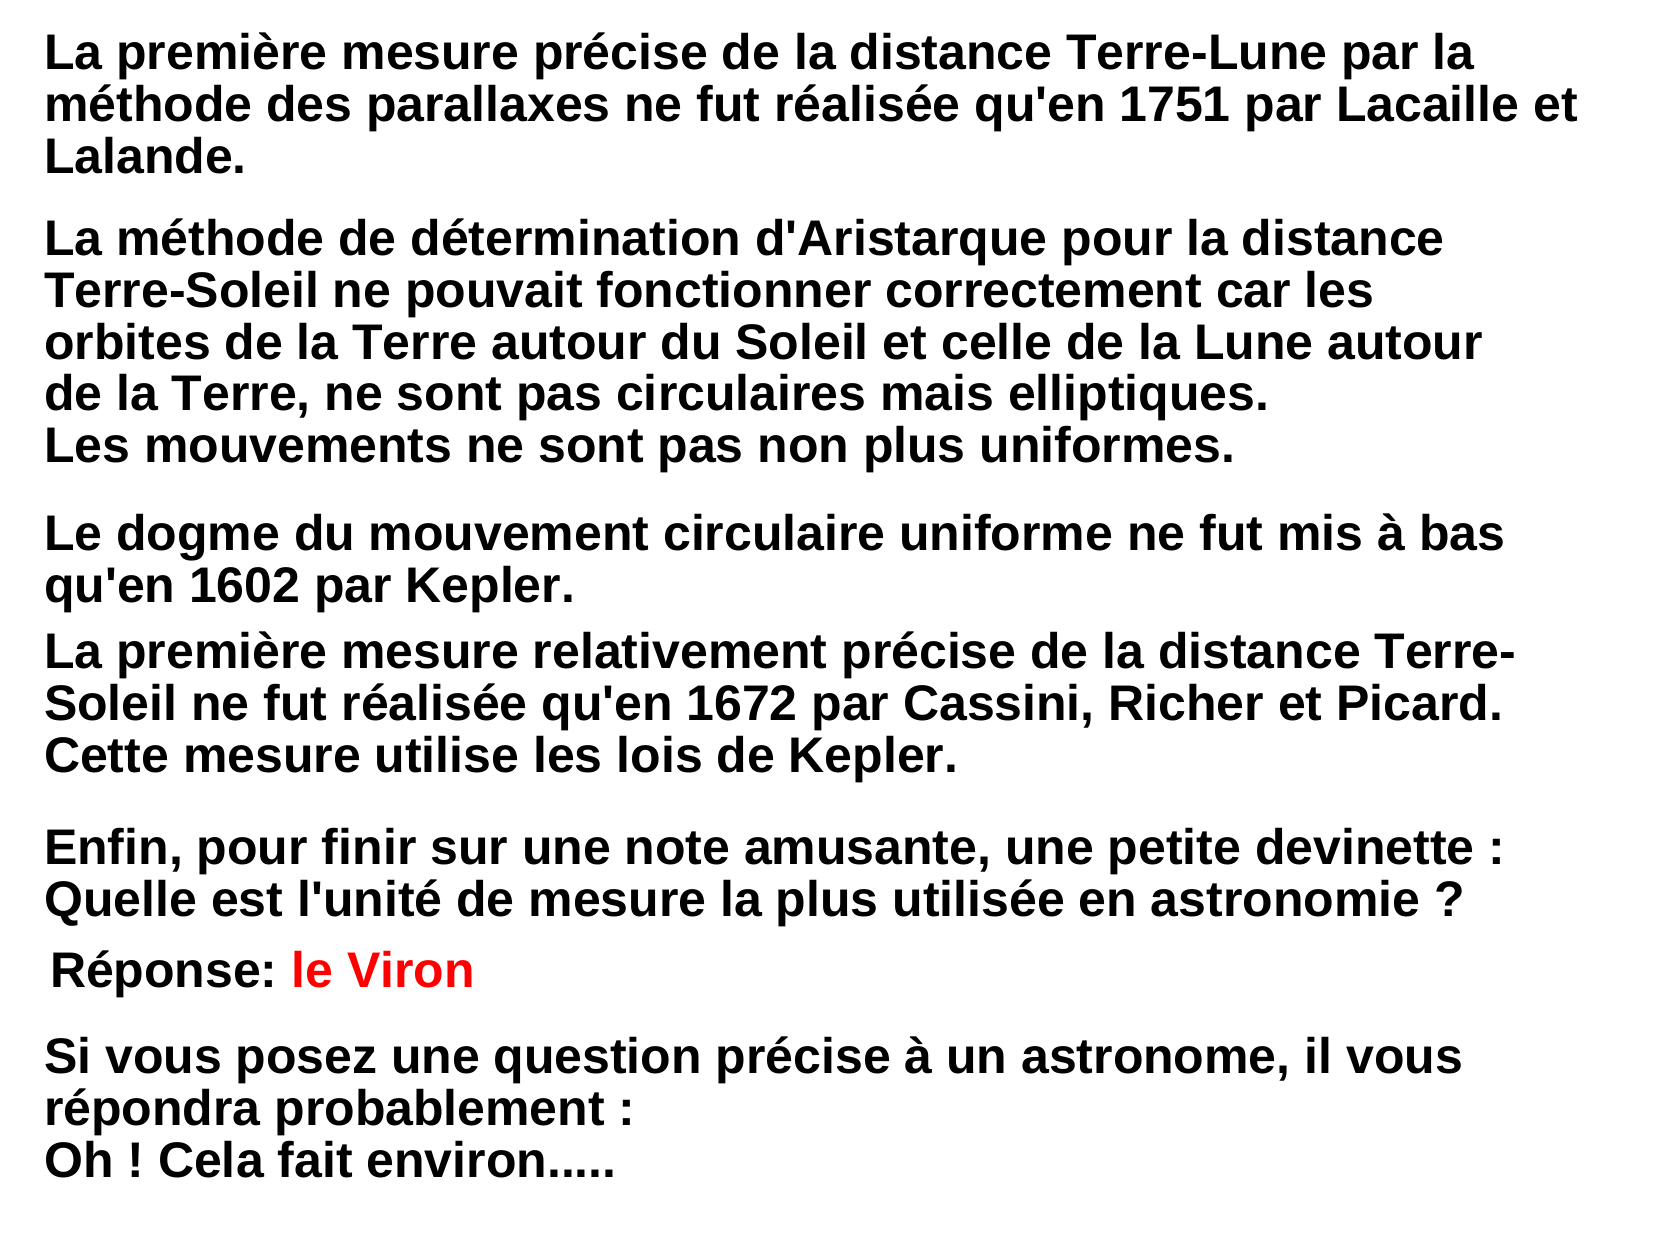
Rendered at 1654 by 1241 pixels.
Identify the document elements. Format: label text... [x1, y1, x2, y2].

text_box La première mesure précise de la distance Terre-Lune par la méthode des parallaxes ne fut réalisée qu'en 1751 par Lacaille et Lalande. [29, 20, 1624, 207]
text_box La première mesure relativement précise de la distance Terre-Soleil ne fut réalisée qu'en 1672 par Cassini, Richer et Picard. Cette mesure utilise les lois de Kepler. [29, 632, 1595, 806]
text_box Réponse: le Viron [35, 939, 1247, 1012]
text_box Le dogme du mouvement circulaire uniforme ne fut mis à bas qu'en 1602 par Kepler. [29, 502, 1654, 632]
text_box Enfin, pour finir sur une note amusante, une petite devinette : Quelle est l'unité de mesure la plus utilisée en astronomie ? [29, 816, 1654, 946]
text_box La méthode de détermination d'Aristarque pour la distance Terre-Soleil ne pouvait fonctionner correctement car les orbites de la Terre autour du Soleil et celle de la Lune autour de la Terre, ne sont pas circulaires mais elliptiques. Les mouvements ne sont pas non plus uniformes. [29, 206, 1565, 502]
text_box Si vous posez une question précise à un astronome, il vous répondra probablement : Oh ! Cela fait environ..... [29, 1024, 1654, 1211]
